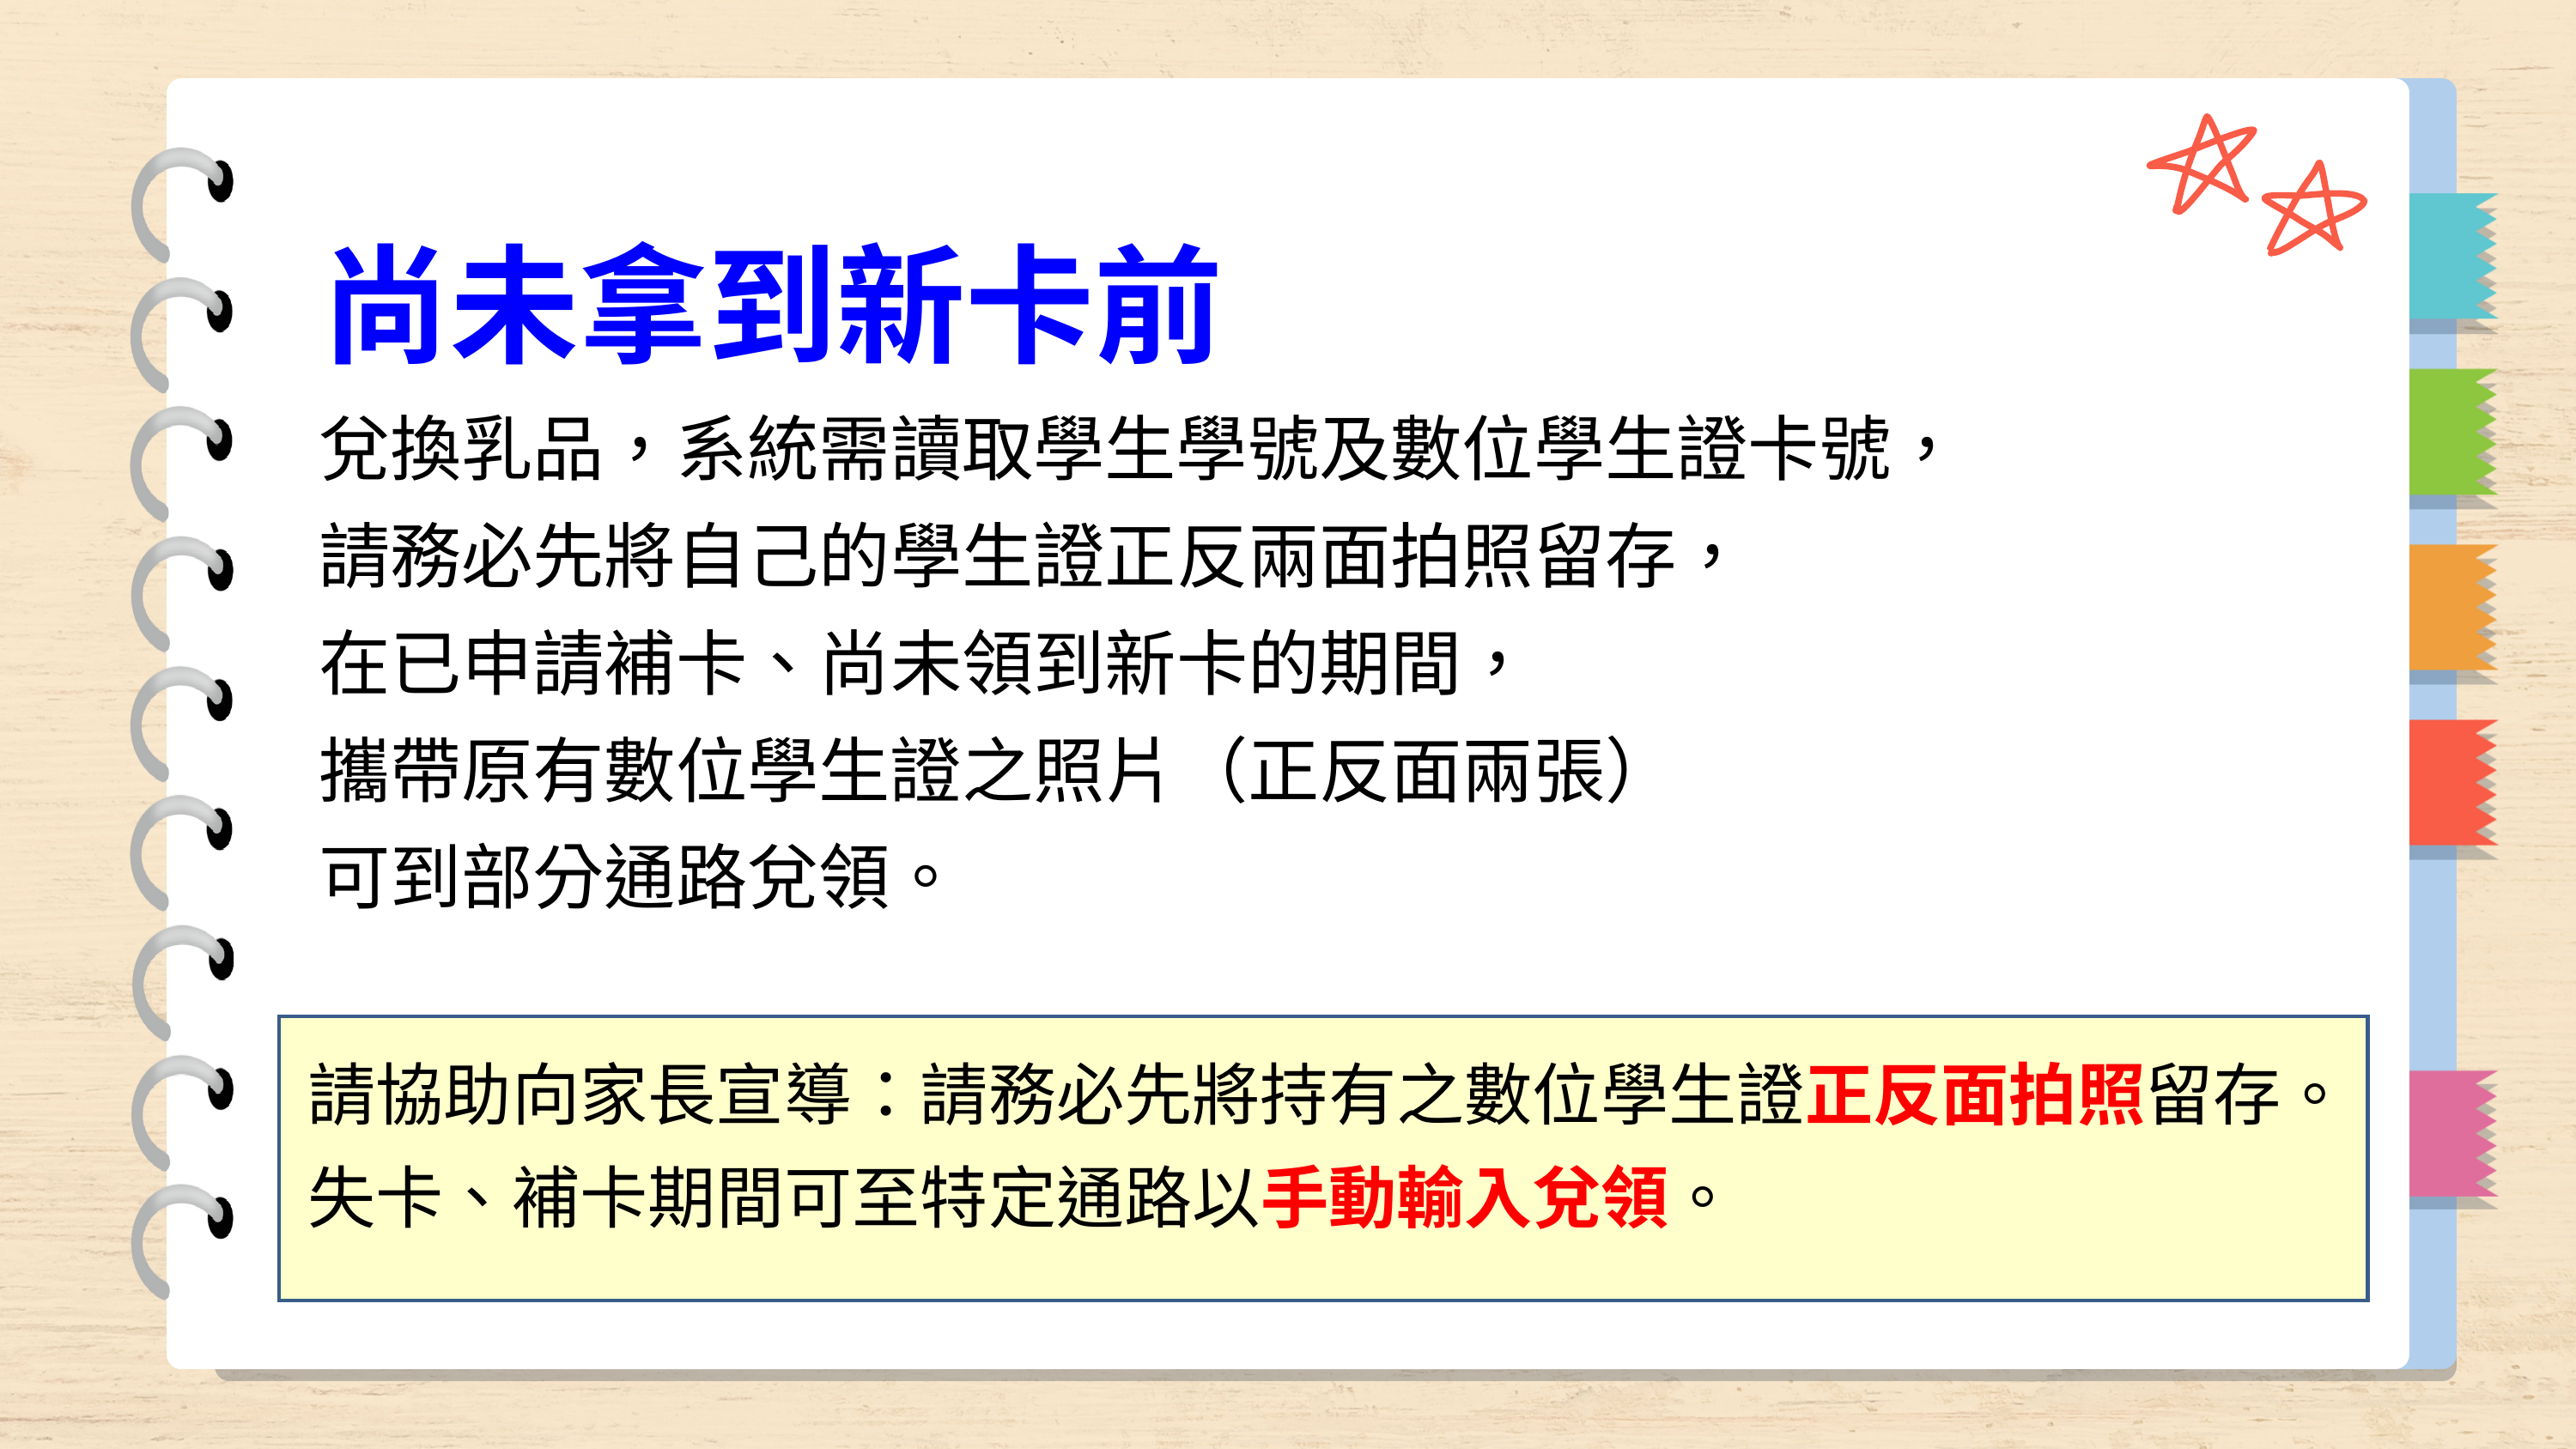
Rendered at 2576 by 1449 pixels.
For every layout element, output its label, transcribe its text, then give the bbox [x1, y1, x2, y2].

text_box 請協助向家長宣導：請務必先將持有之數位學生證正反面拍照留存。 失卡、補卡期間可至特定通路以手動輸入兌領。 [295, 1045, 2340, 1267]
text_box [130, 148, 234, 1301]
text_box 尚未拿到新卡前 [321, 224, 2281, 381]
text_box [279, 1016, 2368, 1300]
text_box 兌換乳品，系統需讀取學生學號及數位學生證卡號， 請務必先將自己的學生證正反兩面拍照留存， 在已申請補卡、尚未領到新卡的期間， 攜帶原有數位學生證之照片（正反面兩張） 可到部分通路兌領。 [306, 397, 2351, 1016]
text_box [2146, 112, 2368, 258]
